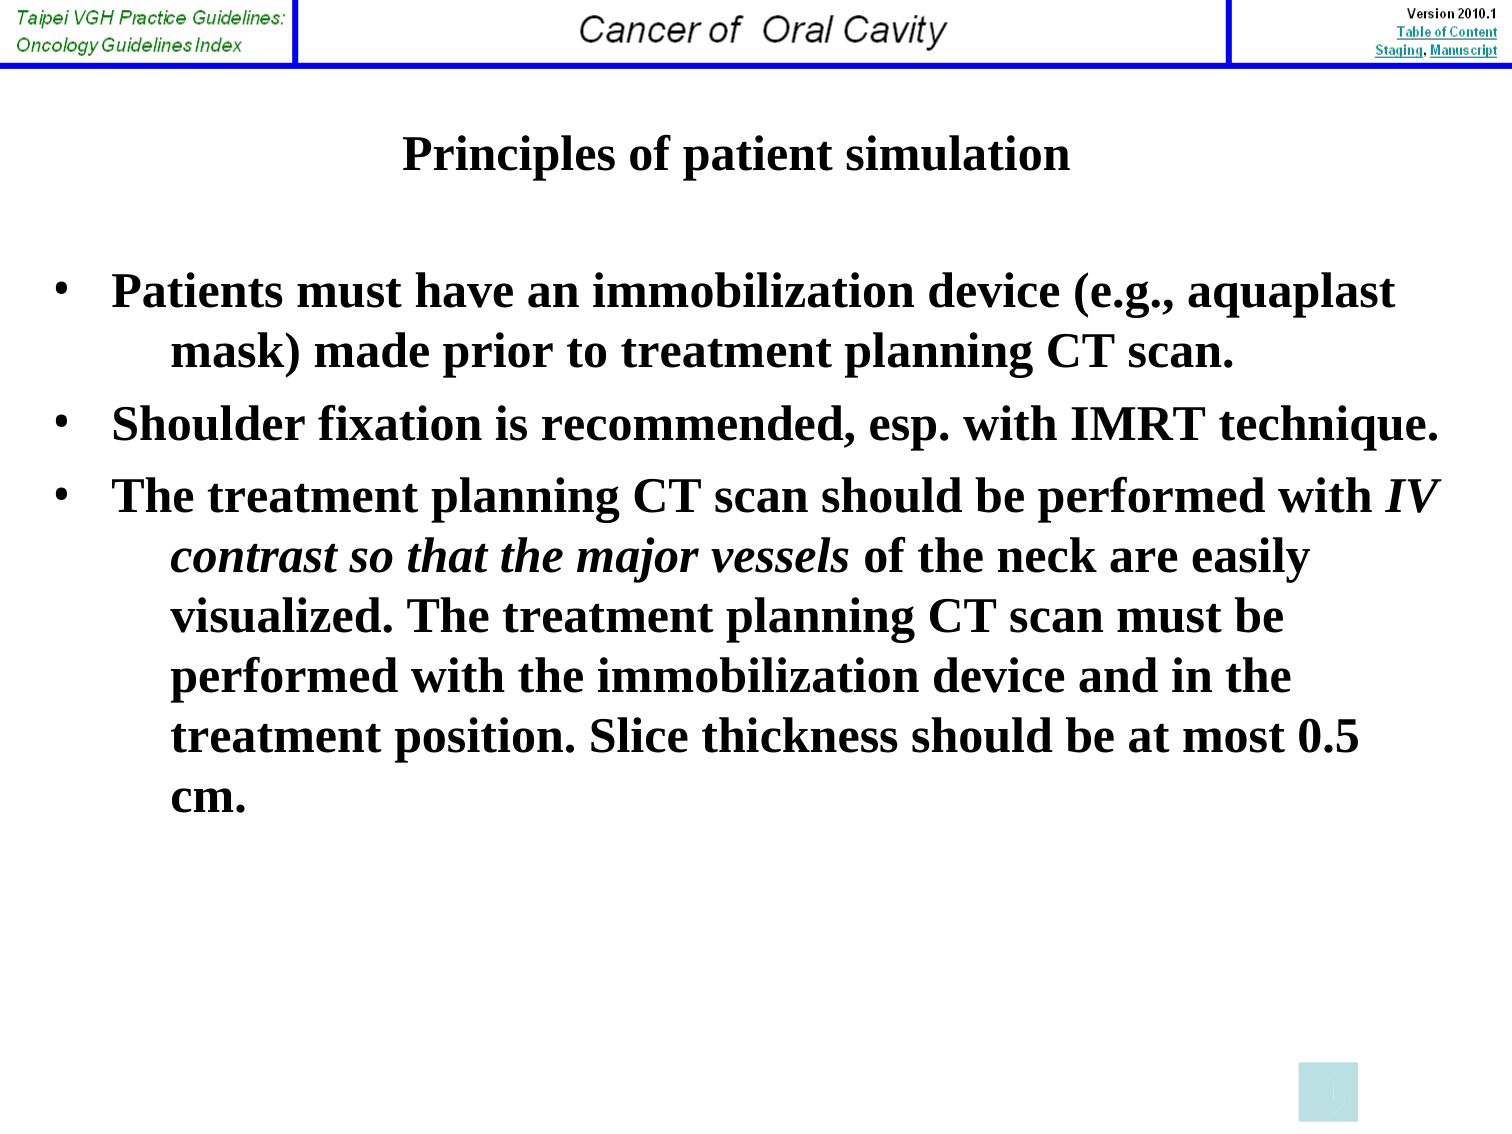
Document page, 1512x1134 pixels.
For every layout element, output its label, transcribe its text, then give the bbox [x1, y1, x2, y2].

title Principles of patient simulation [112, 99, 1375, 200]
list Patients must have an immobilization device (e.g., aquaplast mask) made prior to treatment planning CT scan. Shoulder fixation is recommended, esp. with IMRT technique. The treatment planning CT scan should be performed with IV contrast so that the major vessels of the neck are easily visualized. The treatment planning CT scan must be performed with the immobilization device and in the treatment position. Slice thickness should be at most 0.5 cm. [37, 249, 1463, 1052]
